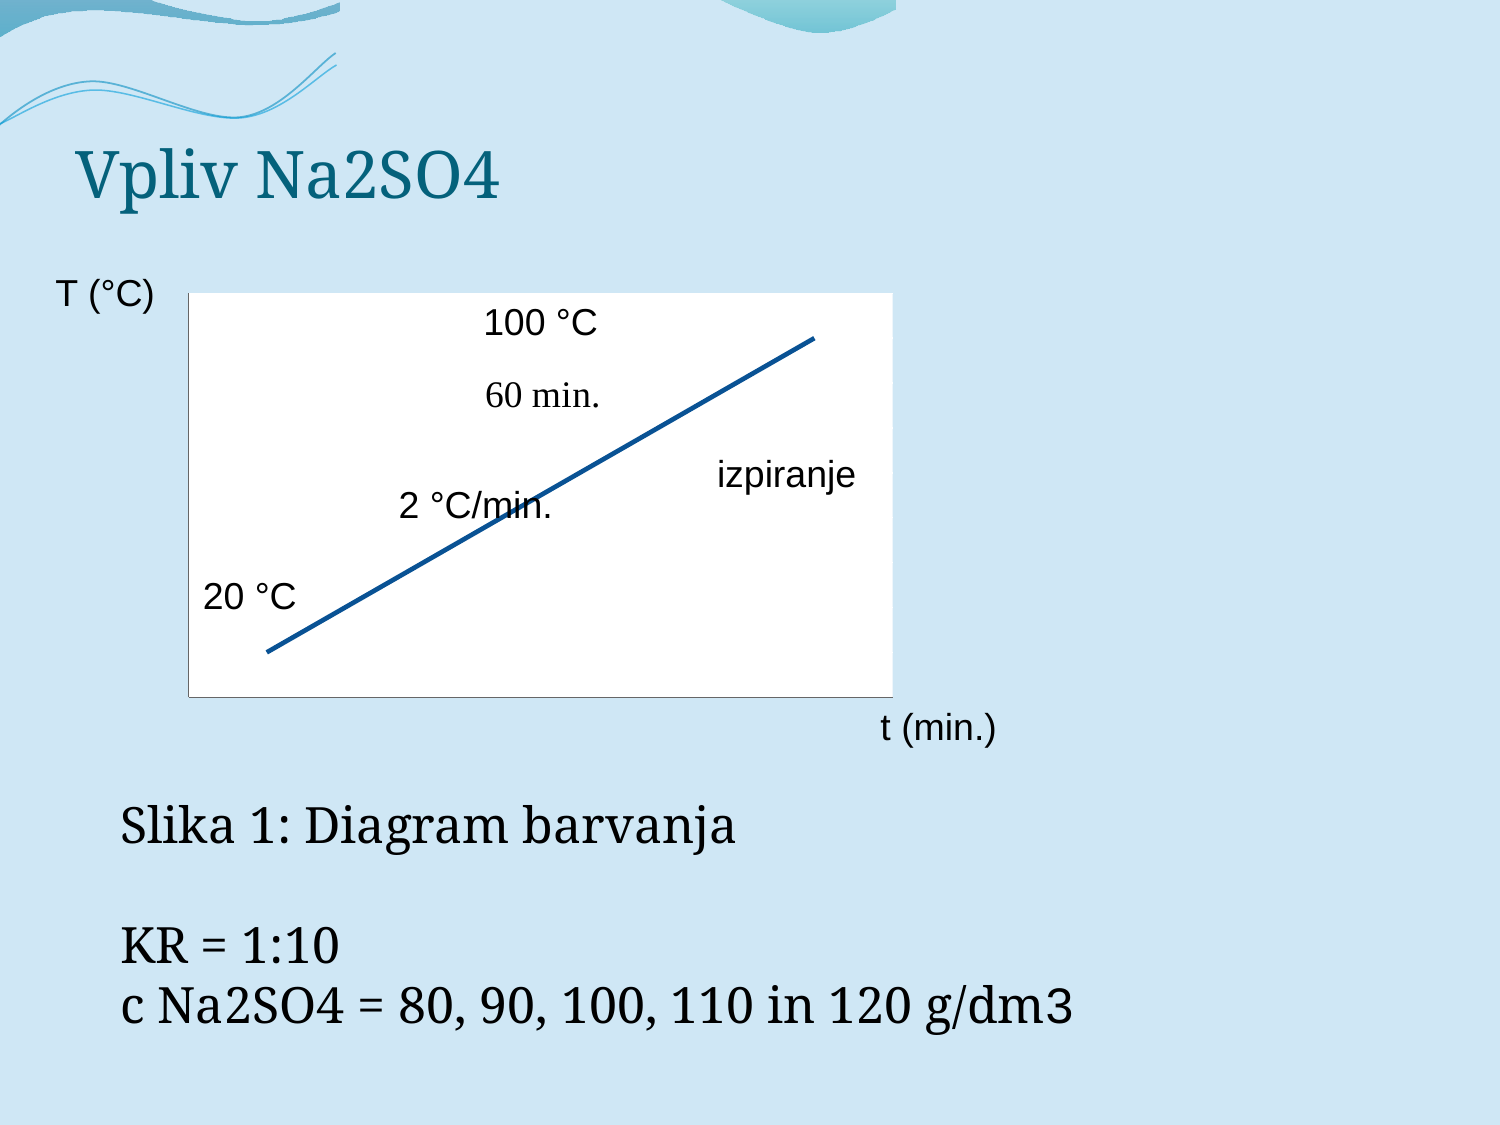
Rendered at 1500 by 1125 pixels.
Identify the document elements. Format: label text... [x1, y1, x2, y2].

text_box 2 °C/min. [383, 473, 568, 534]
text_box T (°C) [40, 261, 171, 322]
text_box 20 °C [188, 564, 312, 625]
text_box t (min.) [865, 696, 1012, 756]
title Vpliv Na2SO4 [75, 124, 1425, 291]
chart [165, 262, 916, 713]
text_box 100 °C [468, 290, 613, 350]
text_box Slika 1: Diagram barvanja KR = 1:10 c Na2SO4 = 80, 90, 100, 110 in 120 g/dm3 [105, 726, 1114, 1042]
text_box izpiranje [702, 442, 871, 503]
